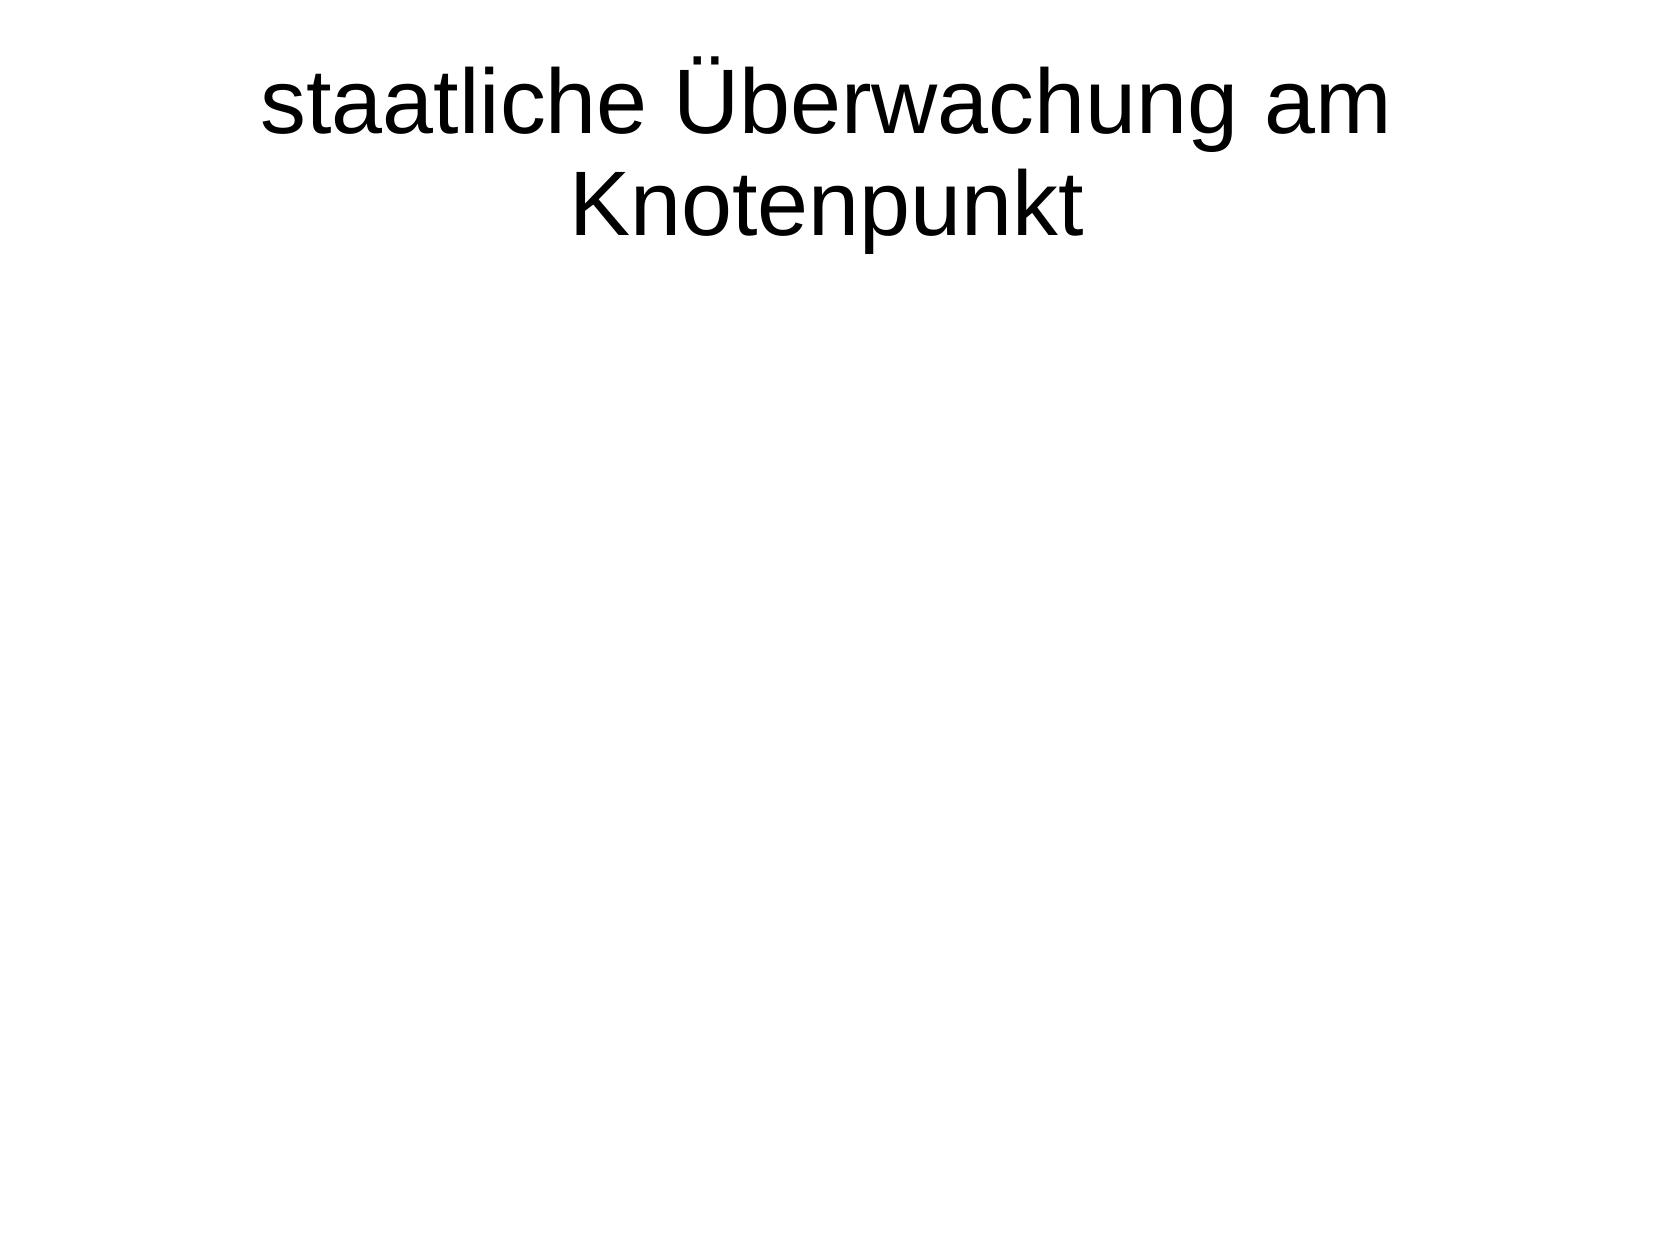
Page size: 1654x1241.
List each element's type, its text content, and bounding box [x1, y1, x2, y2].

title staatliche Überwachung am Knotenpunkt [82, 49, 1571, 257]
